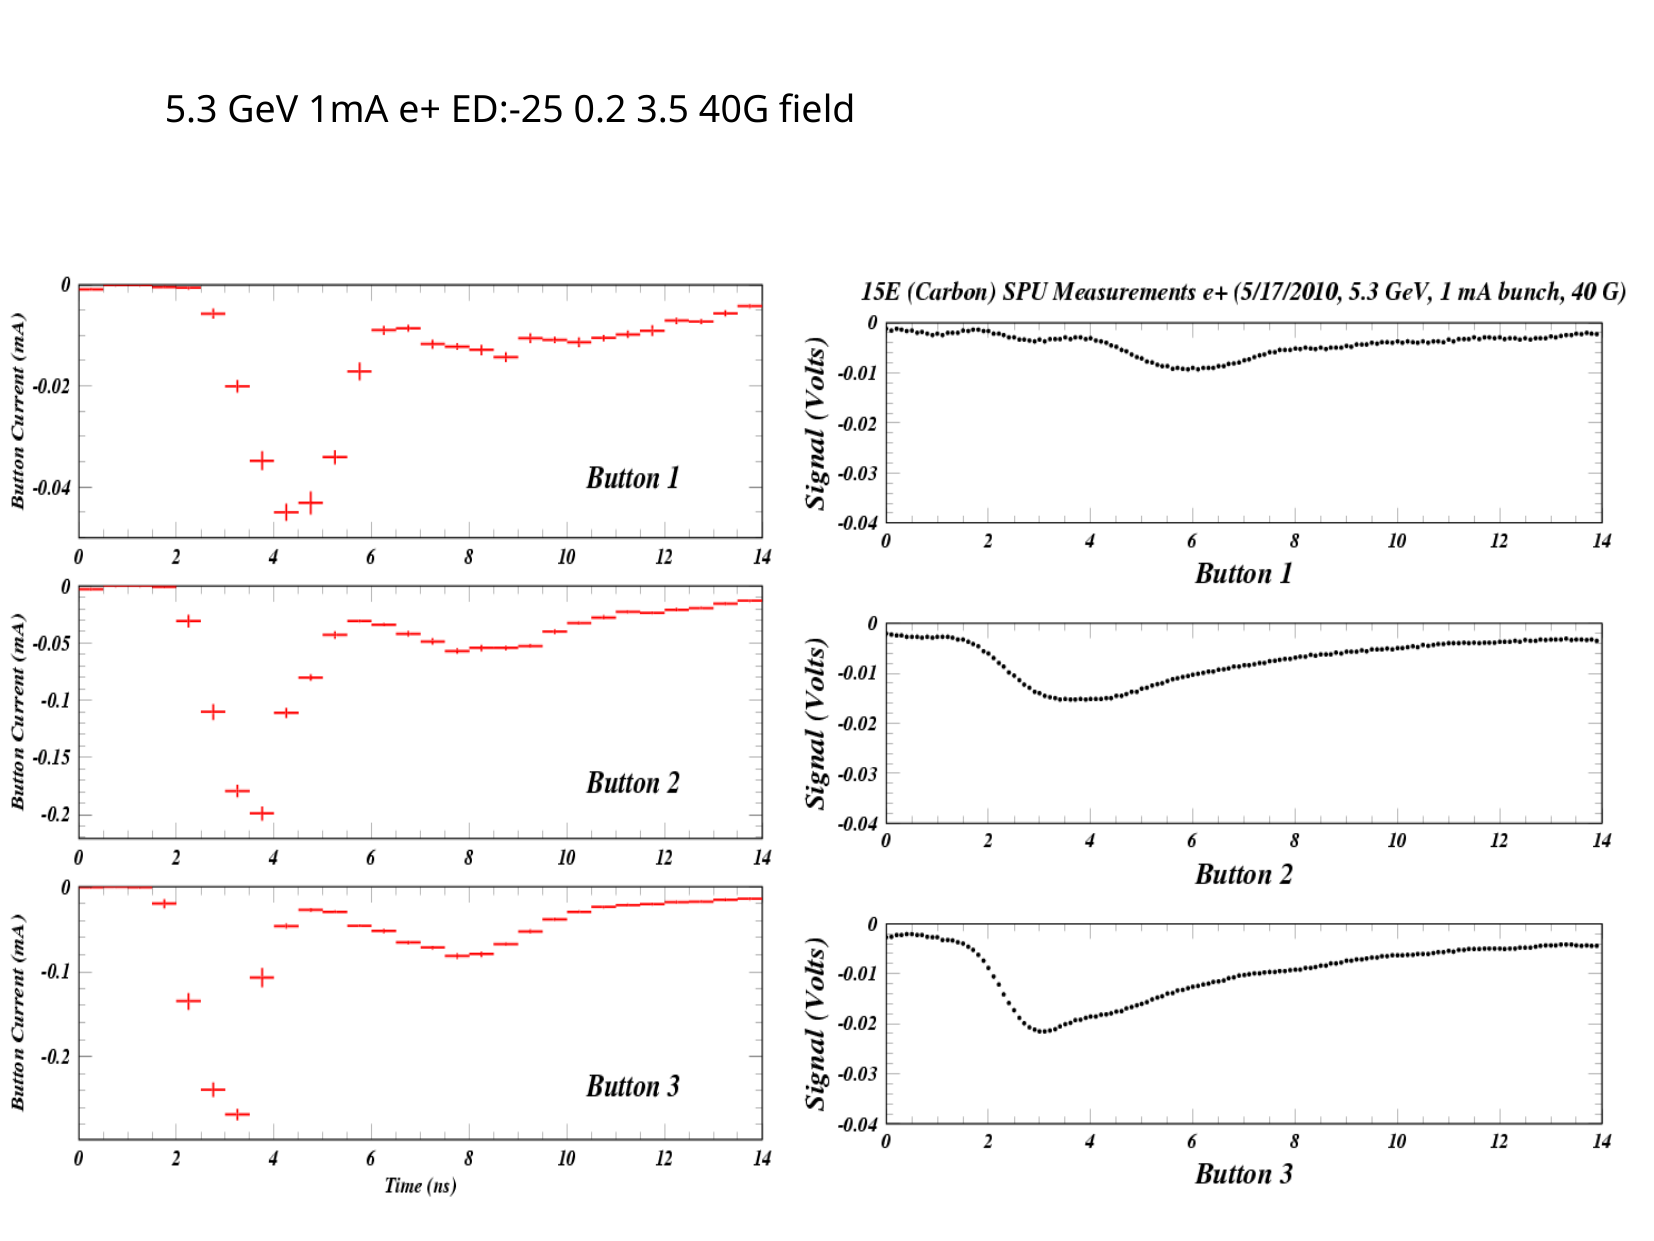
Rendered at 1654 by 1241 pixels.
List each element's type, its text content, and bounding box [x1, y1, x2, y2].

text_box 5.3 GeV 1mA e+ ED:-25 0.2 3.5 40G field [150, 75, 1126, 134]
picture [0, 262, 1651, 1232]
